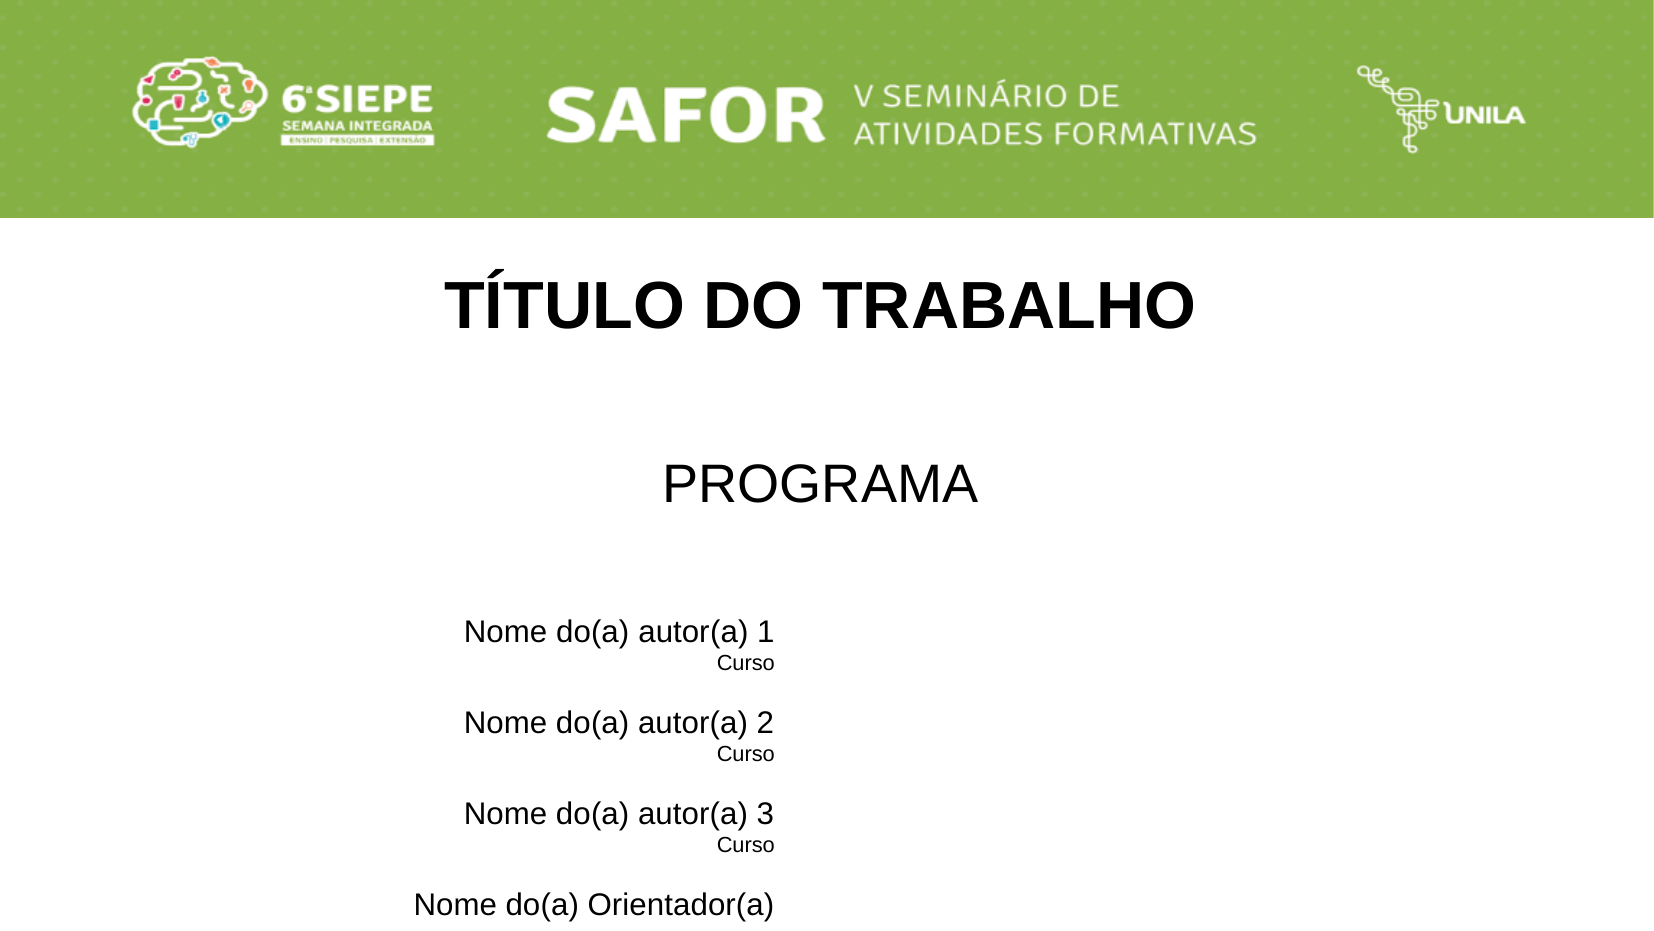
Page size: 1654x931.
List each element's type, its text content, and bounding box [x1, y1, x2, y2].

text_box PROGRAMA [76, 407, 1565, 556]
text_box Nome do(a) autor(a) 1 Curso Nome do(a) autor(a) 2 Curso Nome do(a) autor(a) 3 Curso Nome do(a) Orientador(a) [413, 611, 1565, 931]
picture [0, 0, 1654, 218]
title TÍTULO DO TRABALHO [76, 224, 1565, 380]
